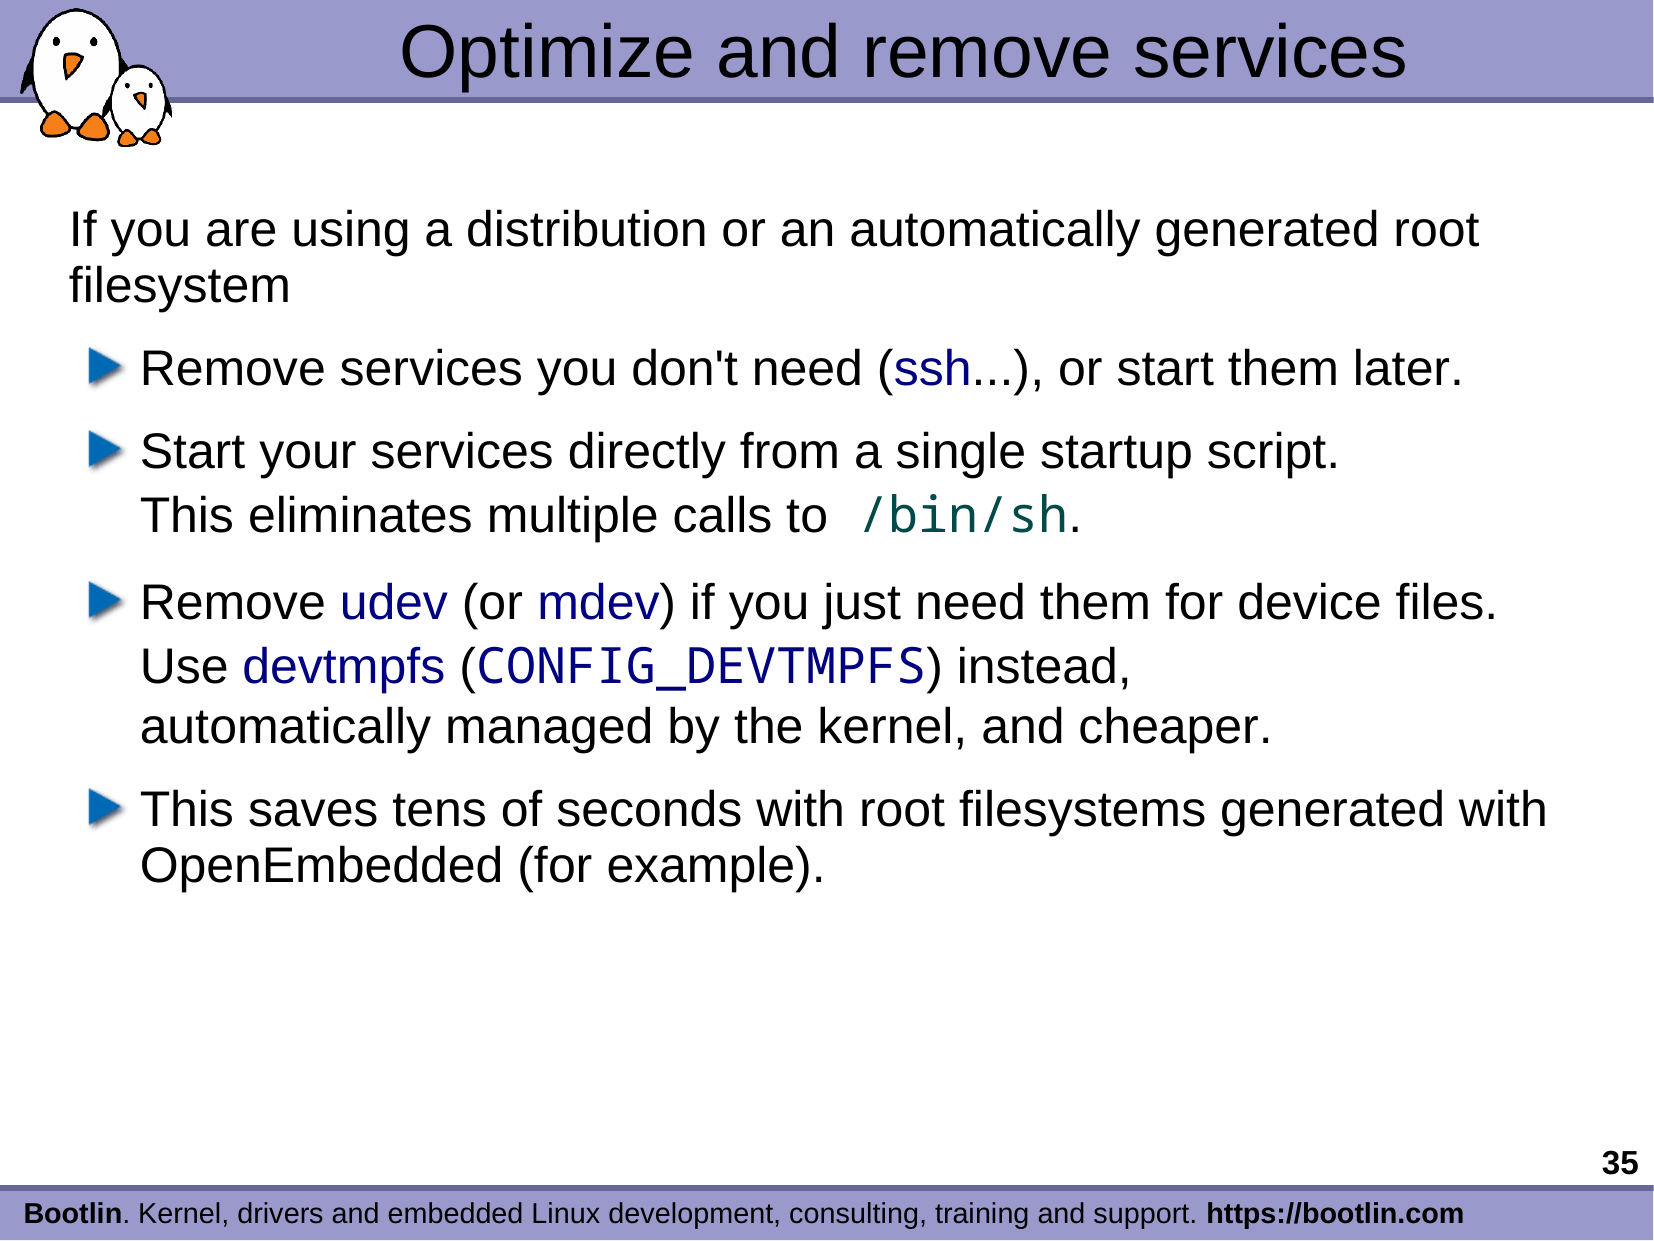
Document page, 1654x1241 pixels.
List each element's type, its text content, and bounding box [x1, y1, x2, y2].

title Optimize and remove services [178, 5, 1631, 97]
picture [20, 8, 172, 147]
list If you are using a distribution or an automatically generated root filesystem Remove services you don't need (ssh...), or start them later. Start your services directly from a single startup script. This eliminates multiple calls to /bin/sh. Remove udev (or mdev) if you just need them for device files. Use devtmpfs (CONFIG_DEVTMPFS) instead, automatically managed by the kernel, and cheaper. This saves tens of seconds with root filesystems generated with OpenEmbedded (for example). [68, 201, 1592, 1118]
